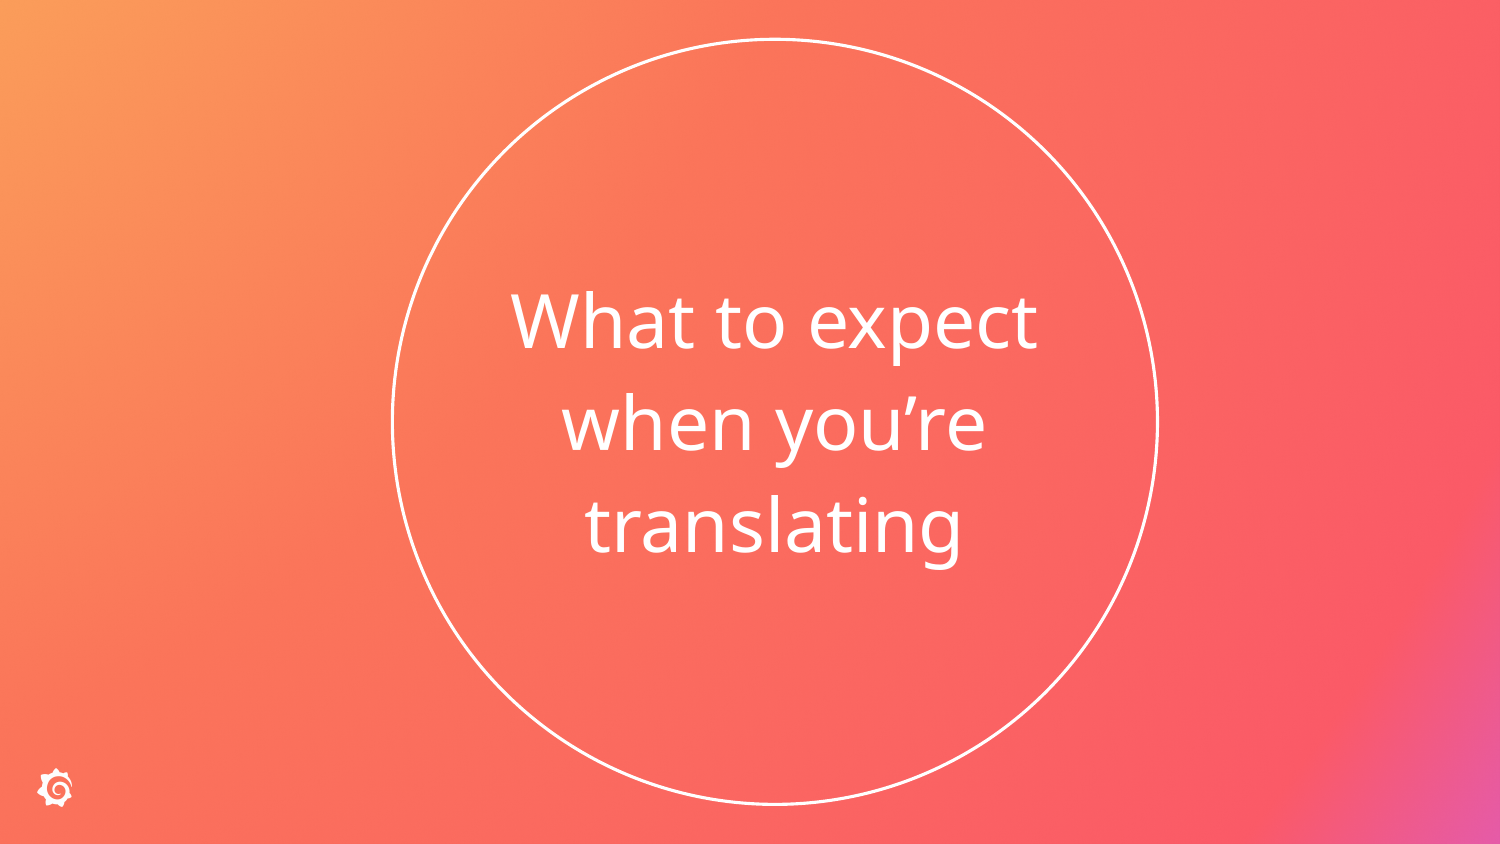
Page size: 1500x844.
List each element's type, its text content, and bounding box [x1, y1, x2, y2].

text_box What to expect when you’re translating [420, 89, 1130, 753]
picture [0, 0, 1500, 844]
